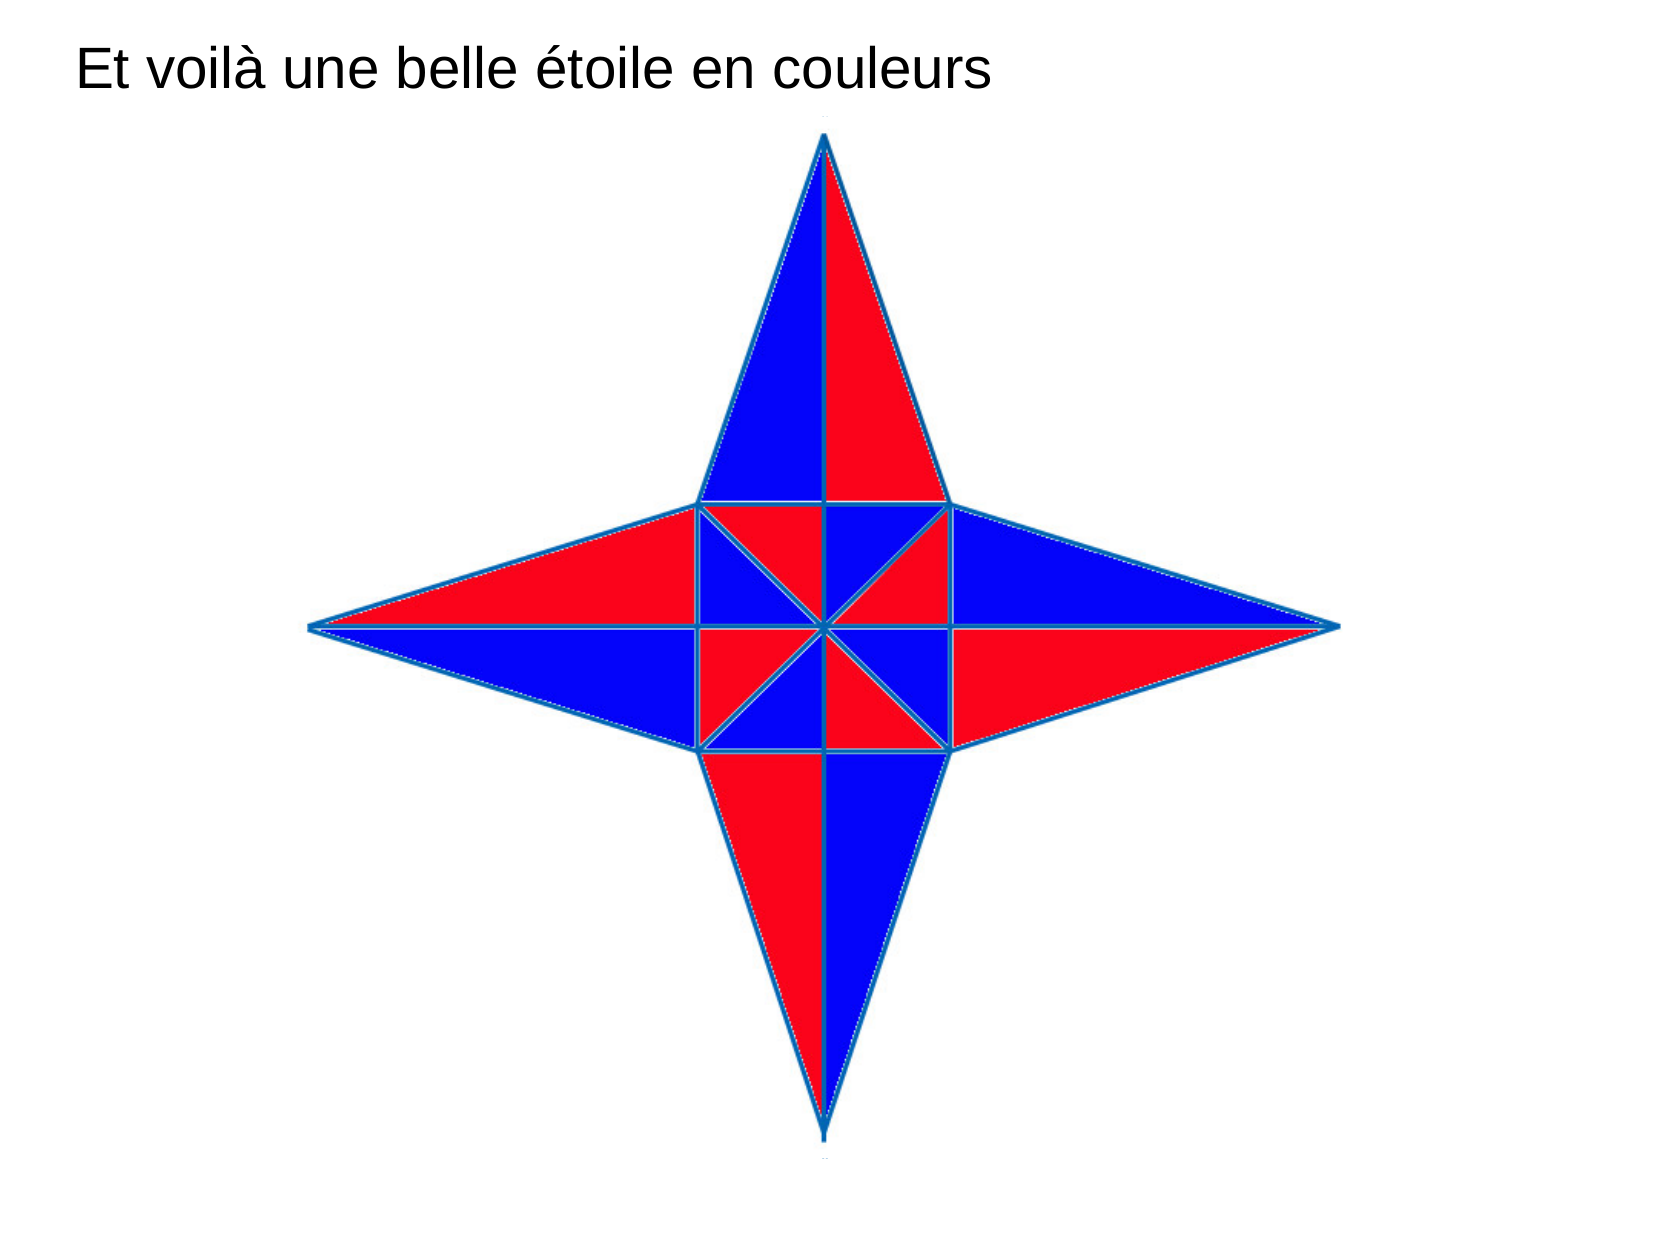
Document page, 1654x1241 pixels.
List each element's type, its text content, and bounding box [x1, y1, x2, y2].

picture [286, 117, 1367, 1158]
title Et voilà une belle étoile en couleurs [75, 16, 1546, 121]
